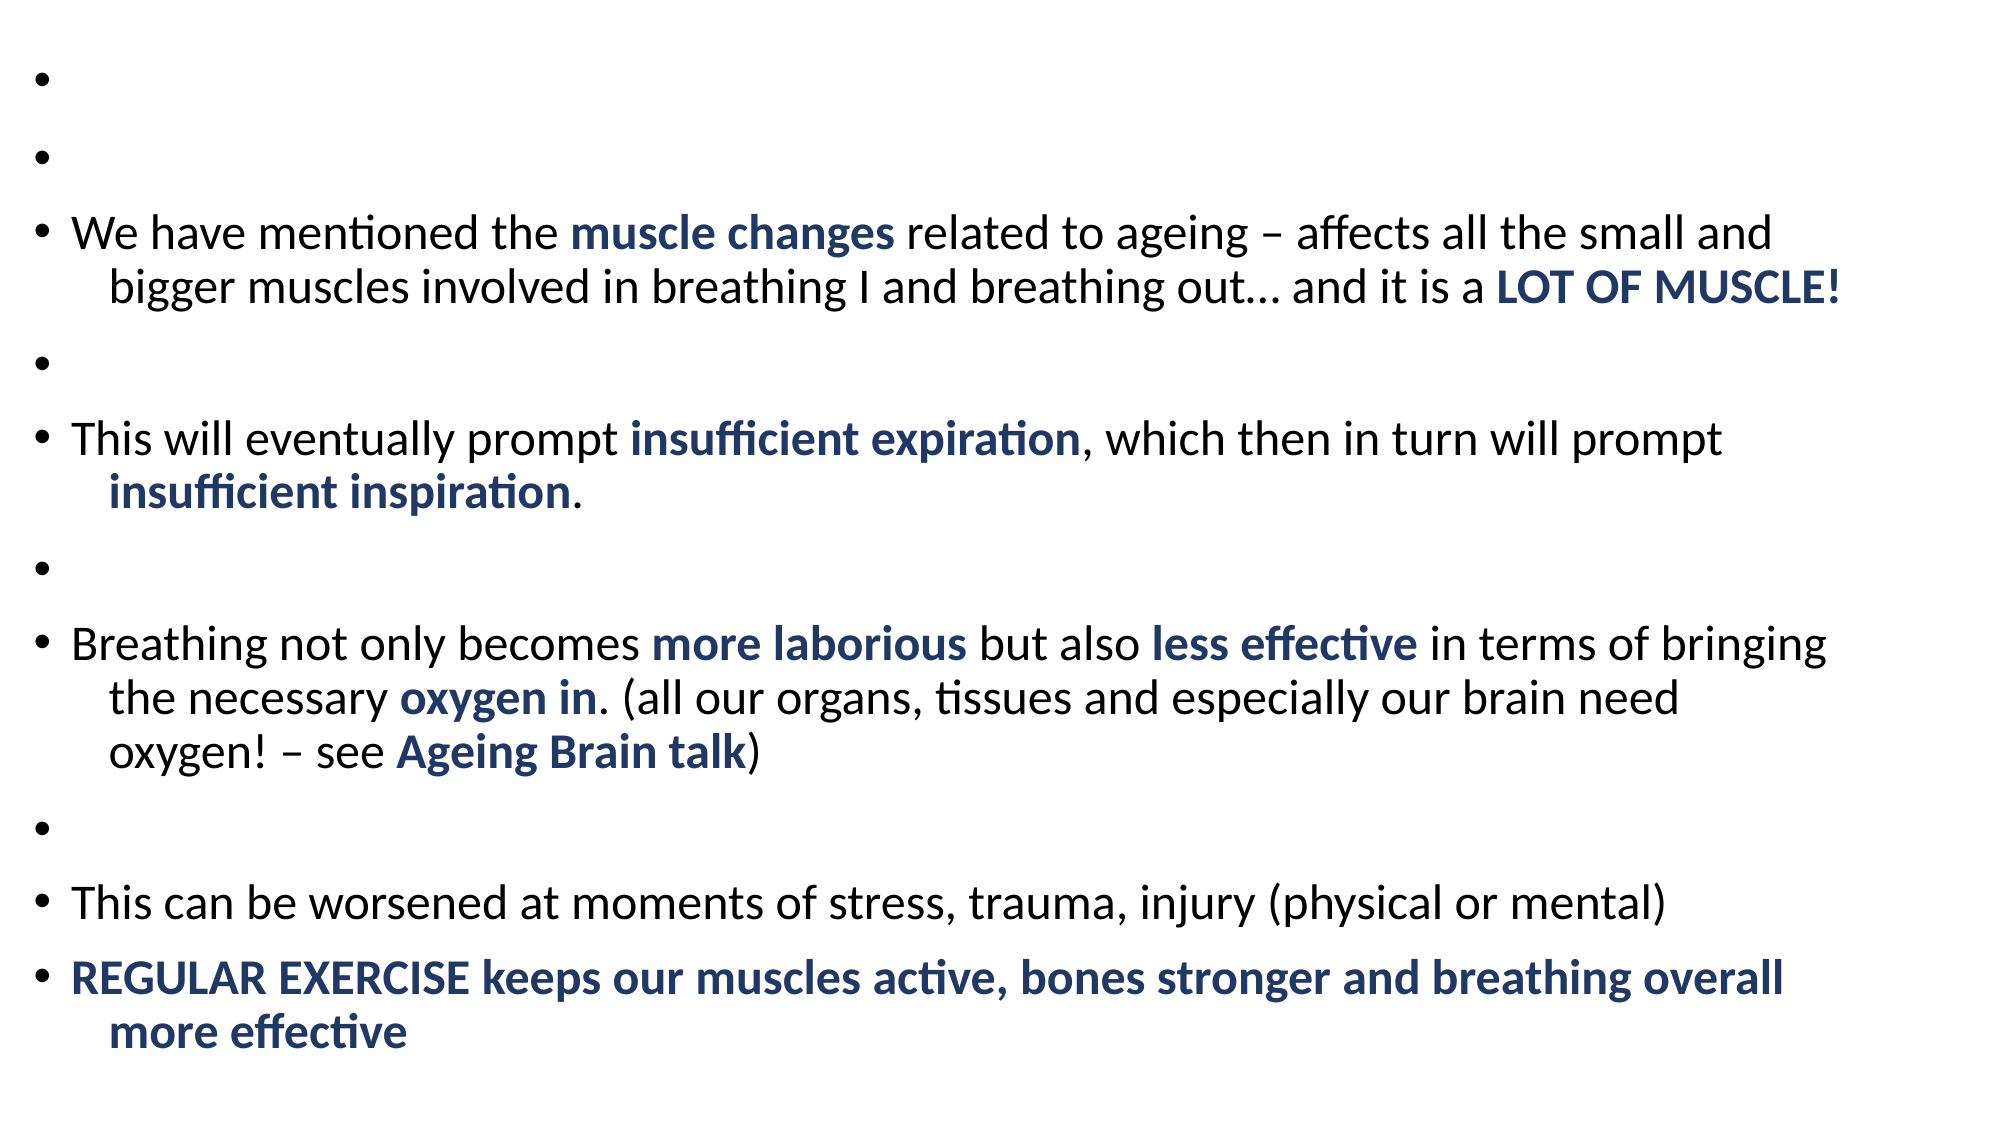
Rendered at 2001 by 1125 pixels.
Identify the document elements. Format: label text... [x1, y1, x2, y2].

list We have mentioned the muscle changes related to ageing – affects all the small and bigger muscles involved in breathing I and breathing out… and it is a LOT OF MUSCLE! This will eventually prompt insufficient expiration, which then in turn will prompt insufficient inspiration. Breathing not only becomes more laborious but also less effective in terms of bringing the necessary oxygen in. (all our organs, tissues and especially our brain need oxygen! – see Ageing Brain talk) This can be worsened at moments of stress, trauma, injury (physical or mental) REGULAR EXERCISE keeps our muscles active, bones stronger and breathing overall more effective [18, 41, 1863, 1125]
